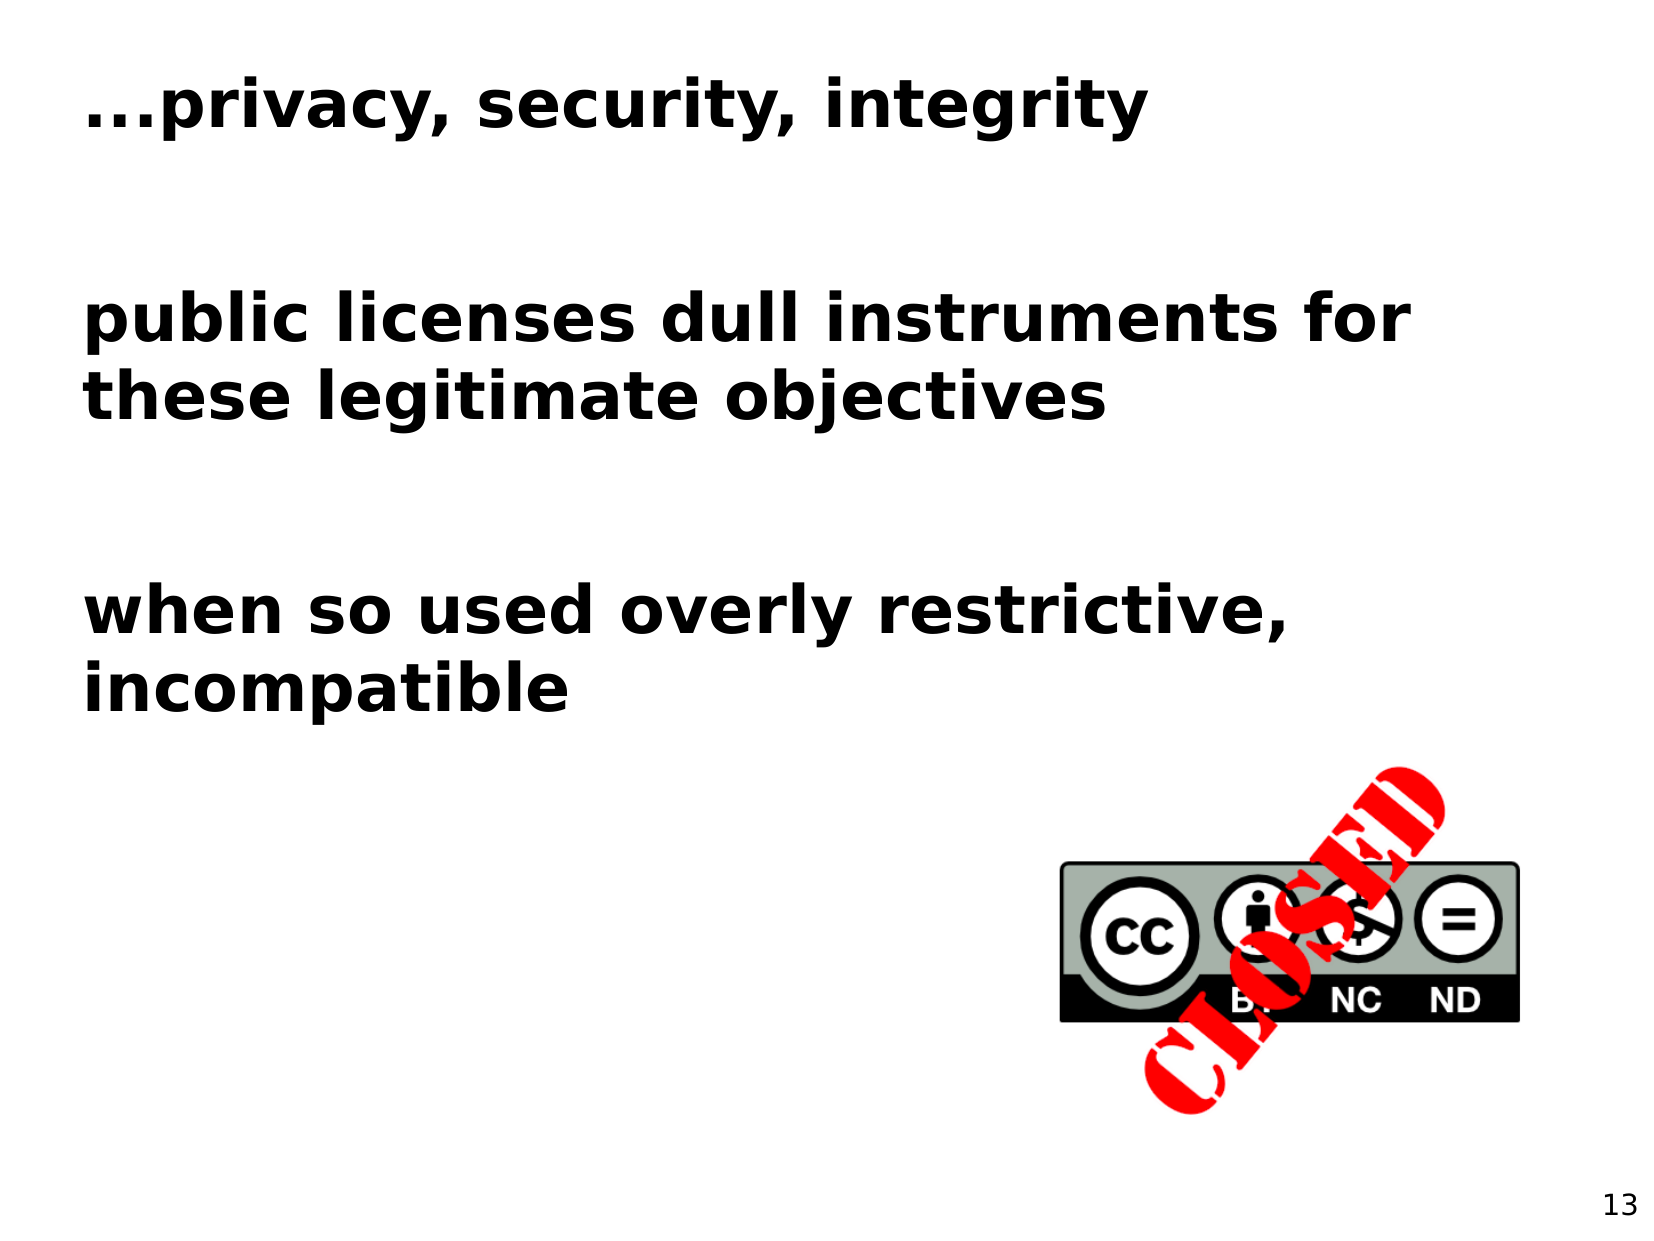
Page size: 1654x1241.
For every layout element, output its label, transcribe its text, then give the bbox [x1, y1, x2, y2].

list ...privacy, security, integrity public licenses dull instruments for these legitimate objectives when so used overly restrictive, incompatible [82, 65, 1571, 1062]
picture [1005, 657, 1576, 1228]
